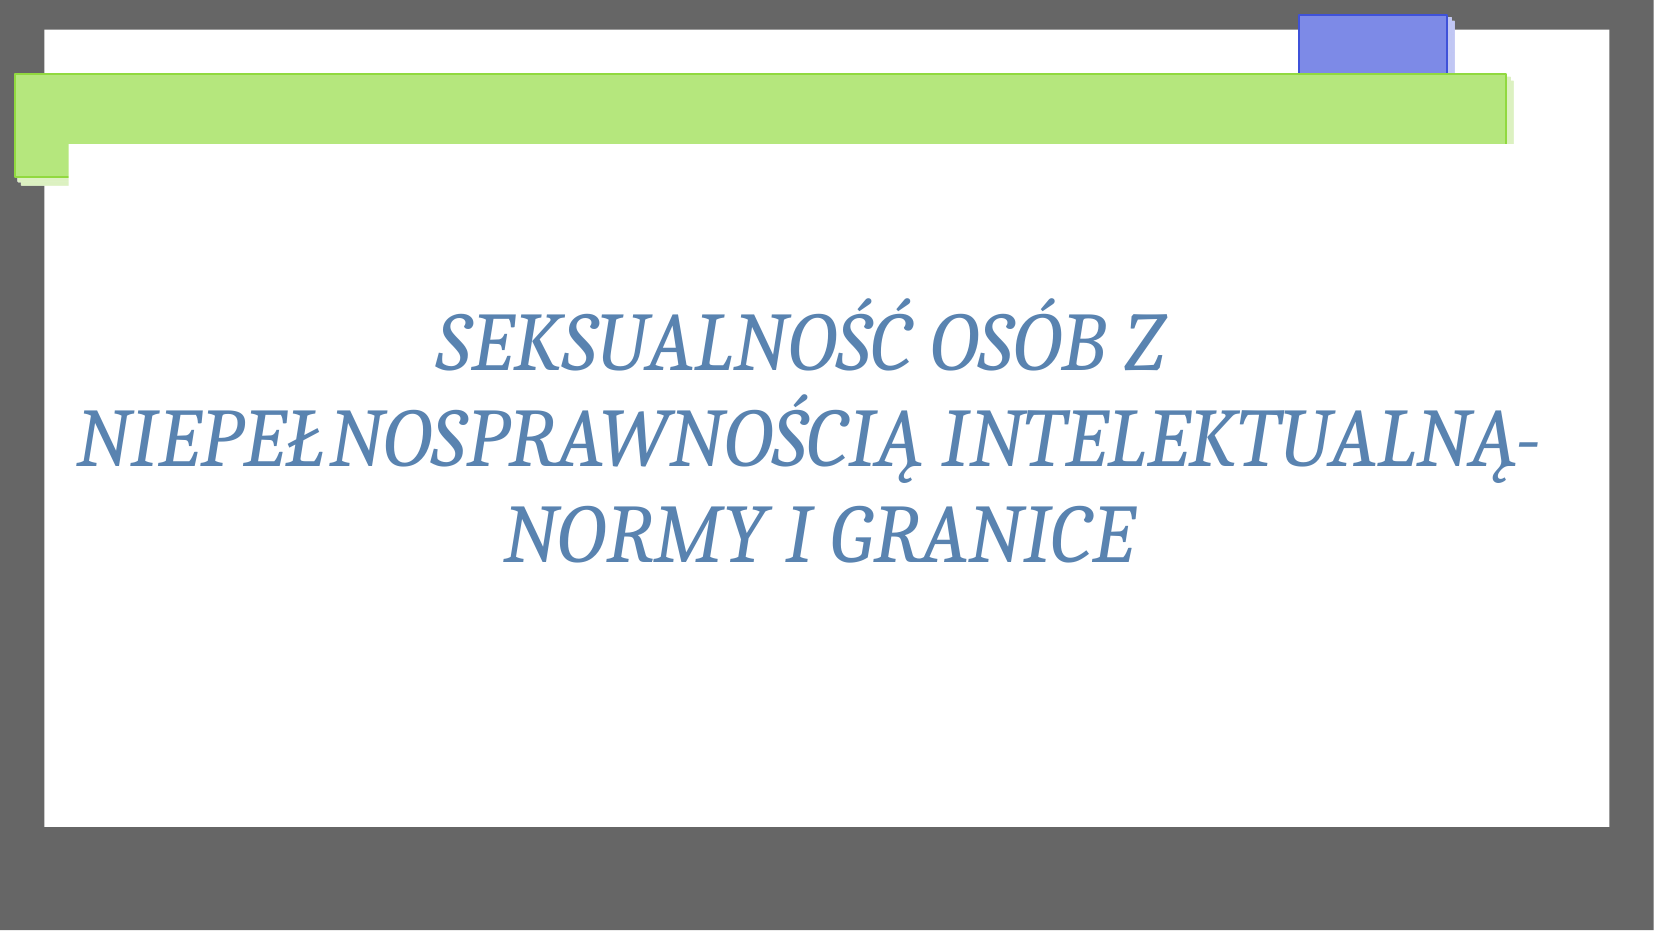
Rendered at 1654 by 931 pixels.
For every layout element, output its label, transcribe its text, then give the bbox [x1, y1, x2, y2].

subtitle SEKSUALNOŚĆ OSÓB Z NIEPEŁNOSPRAWNOŚCIĄ INTELEKTUALNĄ- NORMY I GRANICE [68, 144, 1552, 735]
chart [771, 437, 890, 497]
